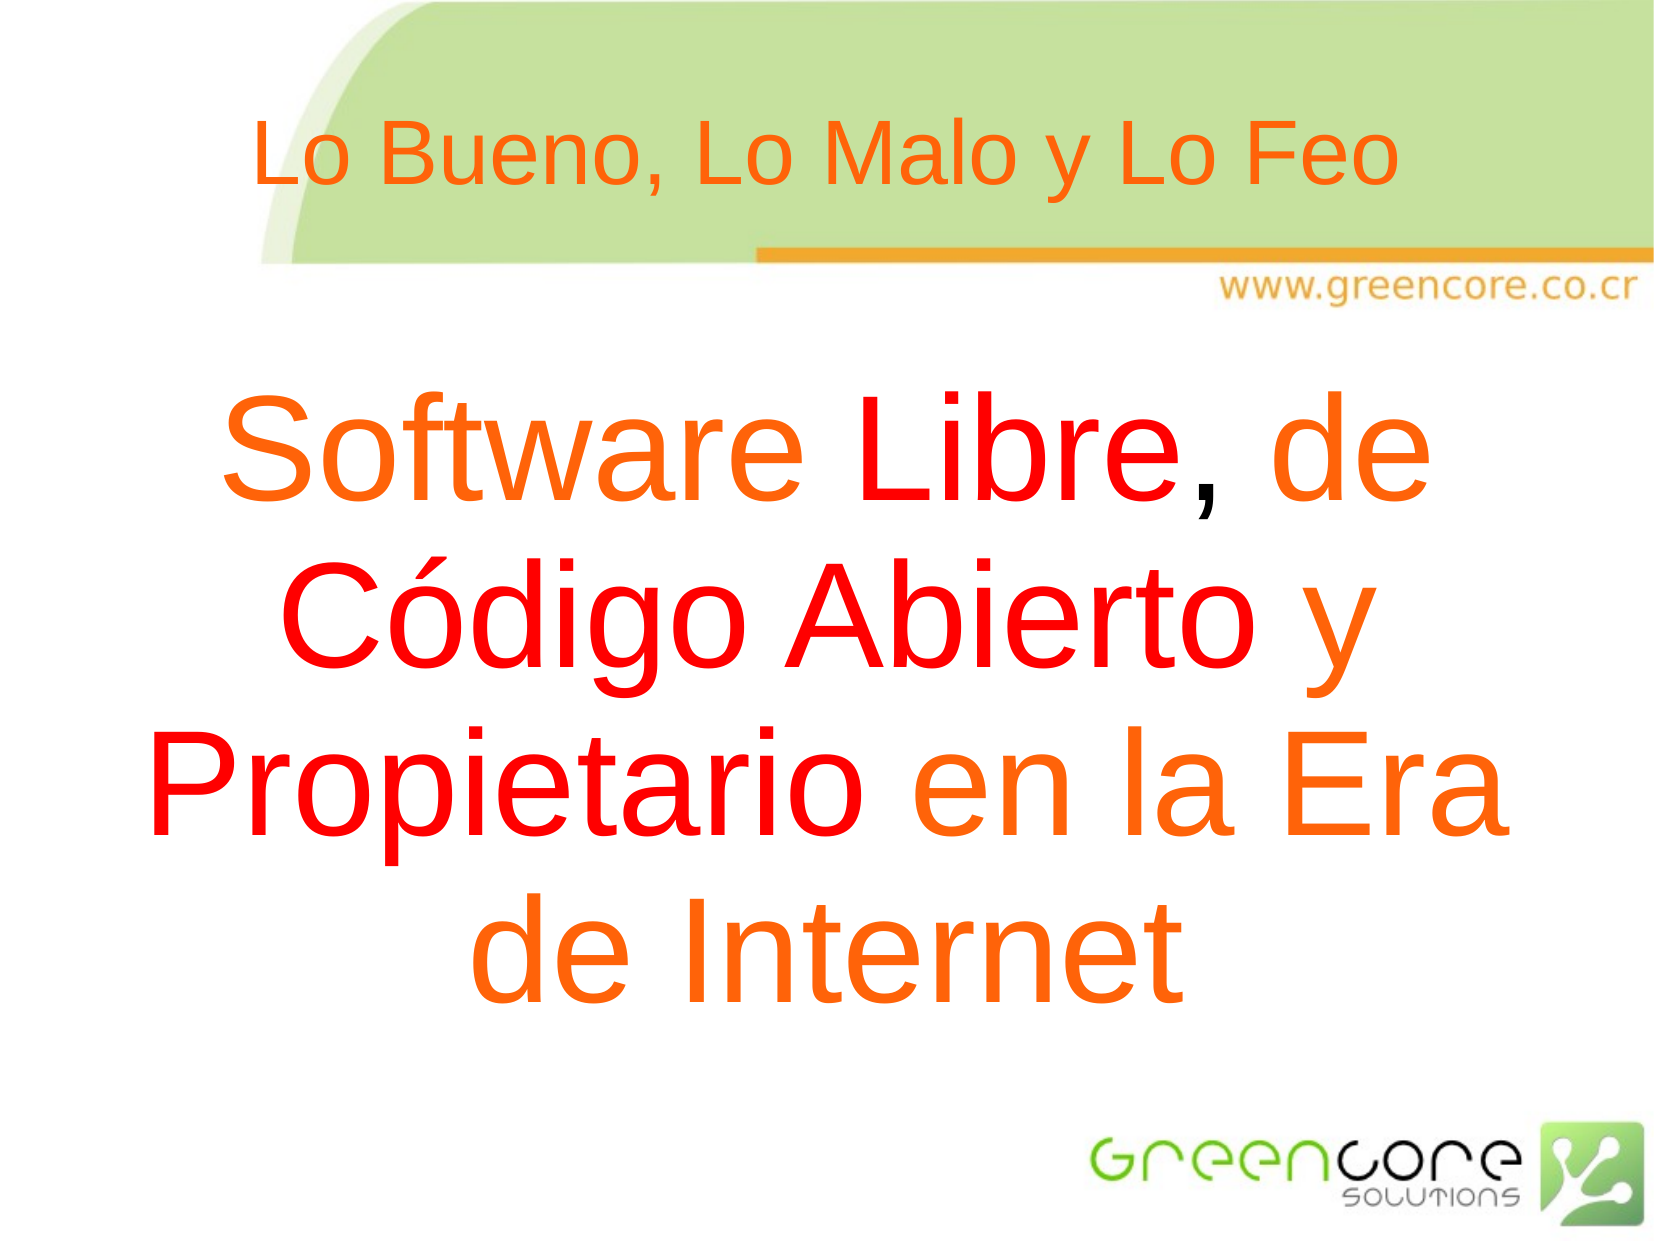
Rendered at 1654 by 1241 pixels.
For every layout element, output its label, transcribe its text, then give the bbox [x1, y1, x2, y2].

title Lo Bueno, Lo Malo y Lo Feo [82, 49, 1571, 257]
picture [0, 0, 1654, 1241]
subtitle Software Libre, de Código Abierto y Propietario en la Era de Internet [82, 273, 1571, 1126]
